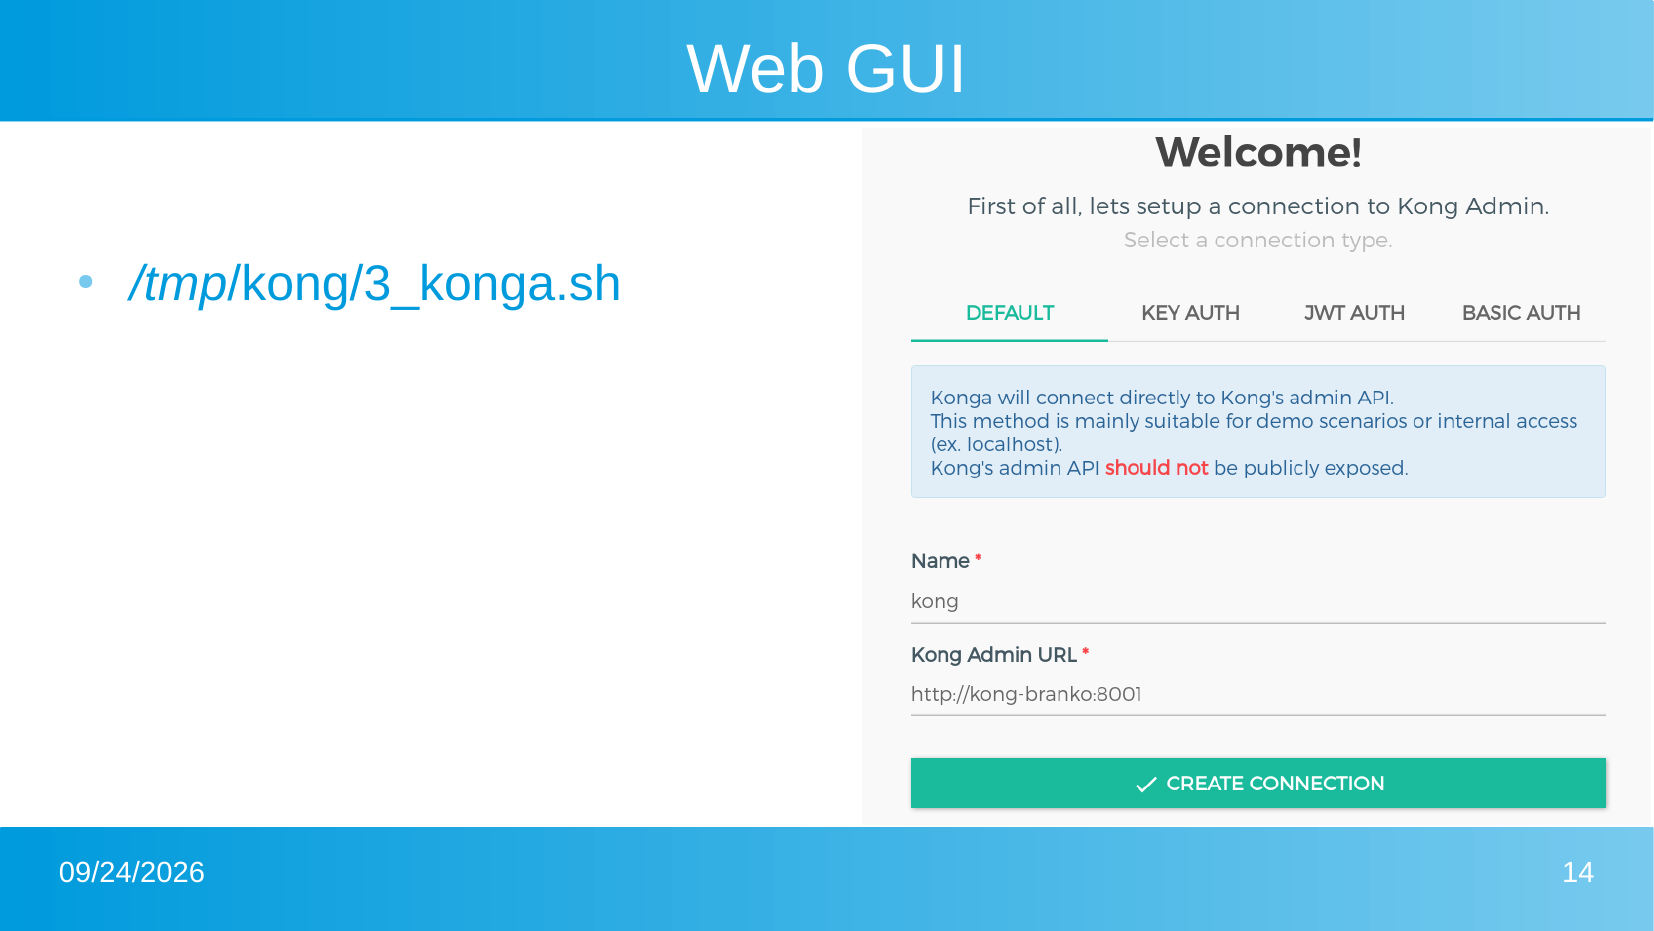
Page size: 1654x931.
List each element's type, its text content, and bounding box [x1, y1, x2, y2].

title Web GUI [59, 29, 1595, 108]
picture [862, 128, 1651, 826]
list /tmp/kong/3_konga.sh [59, 177, 862, 768]
